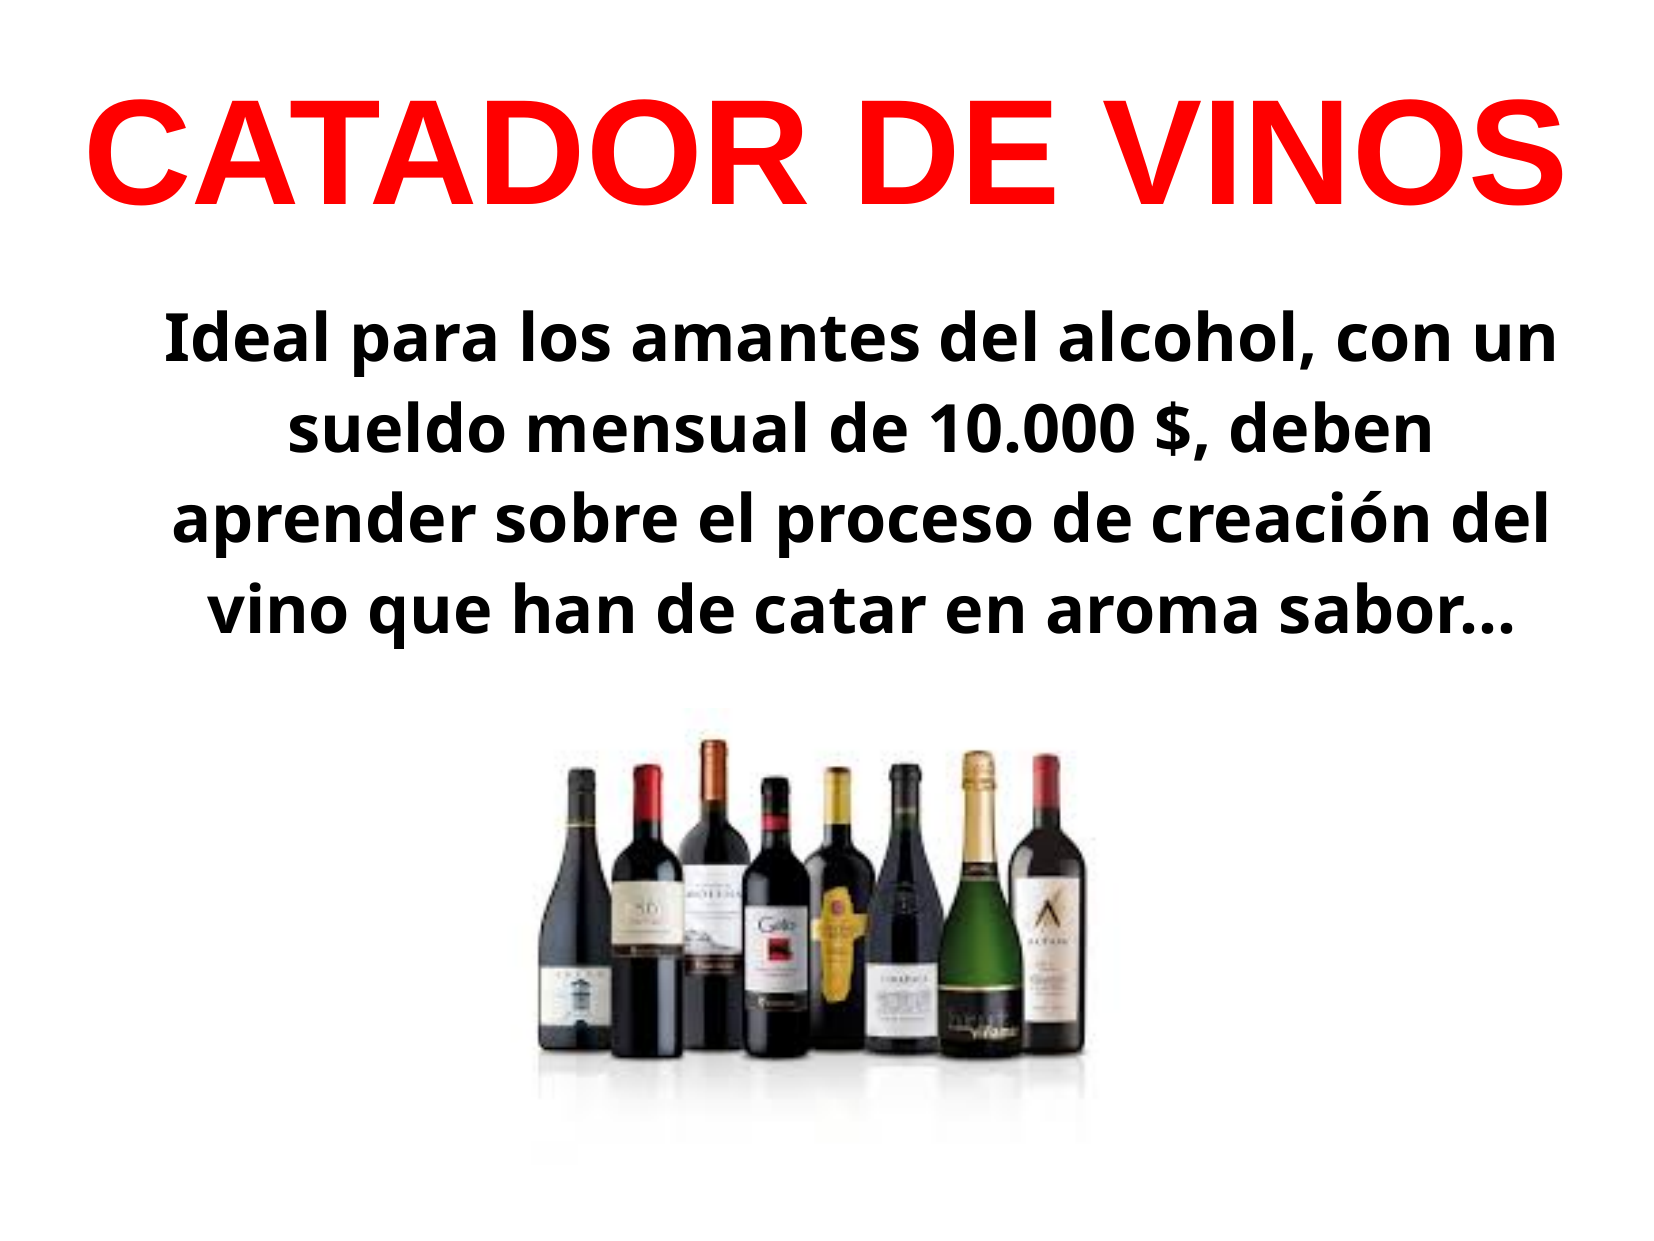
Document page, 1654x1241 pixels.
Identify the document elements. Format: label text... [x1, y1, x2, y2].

title CATADOR DE VINOS [82, 49, 1571, 257]
picture [425, 708, 1205, 1184]
list Ideal para los amantes del alcohol, con un sueldo mensual de 10.000 $, deben aprender sobre el proceso de creación del vino que han de catar en aroma sabor... [82, 290, 1571, 1010]
